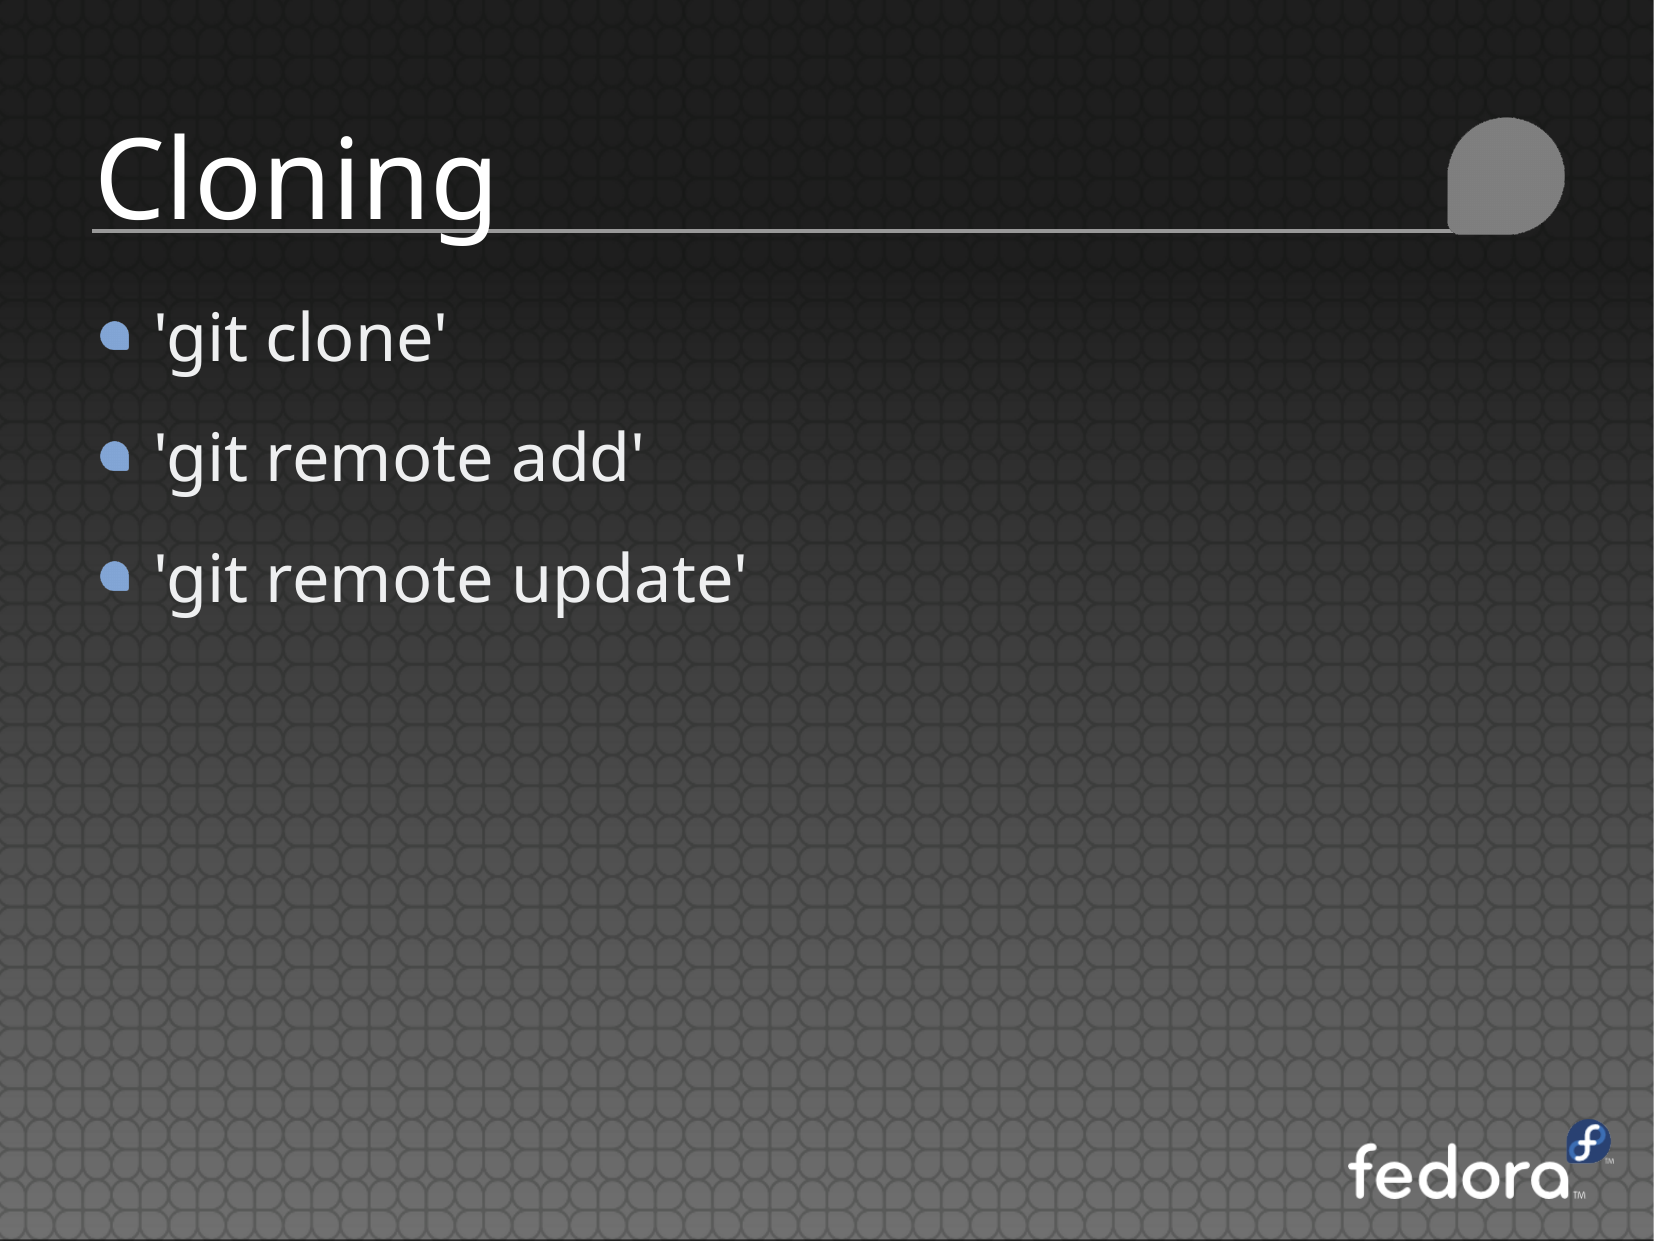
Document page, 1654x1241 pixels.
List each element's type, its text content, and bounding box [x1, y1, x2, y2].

title Cloning [94, 100, 1426, 251]
list 'git clone' 'git remote add' 'git remote update' [82, 290, 1571, 1094]
picture [0, 0, 1654, 1241]
